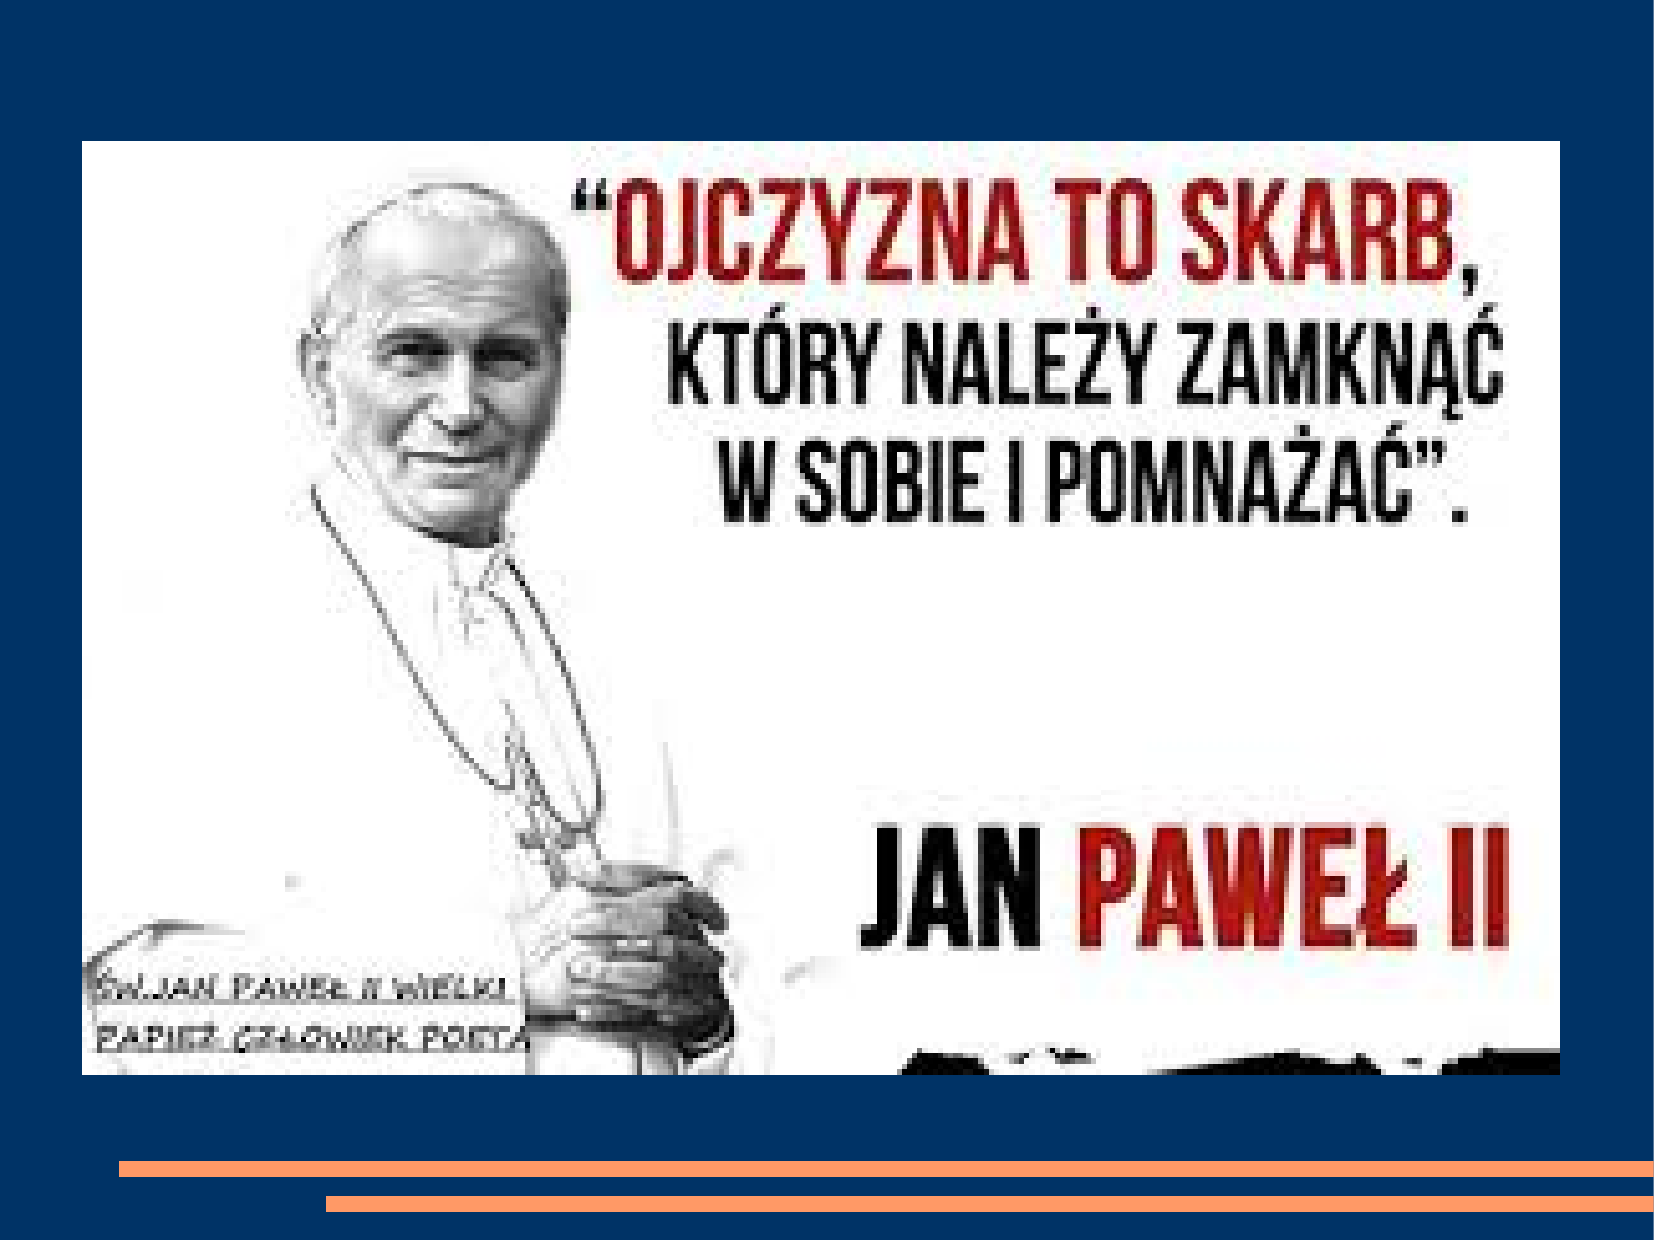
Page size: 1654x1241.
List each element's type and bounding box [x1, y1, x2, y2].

picture [82, 141, 1560, 1075]
